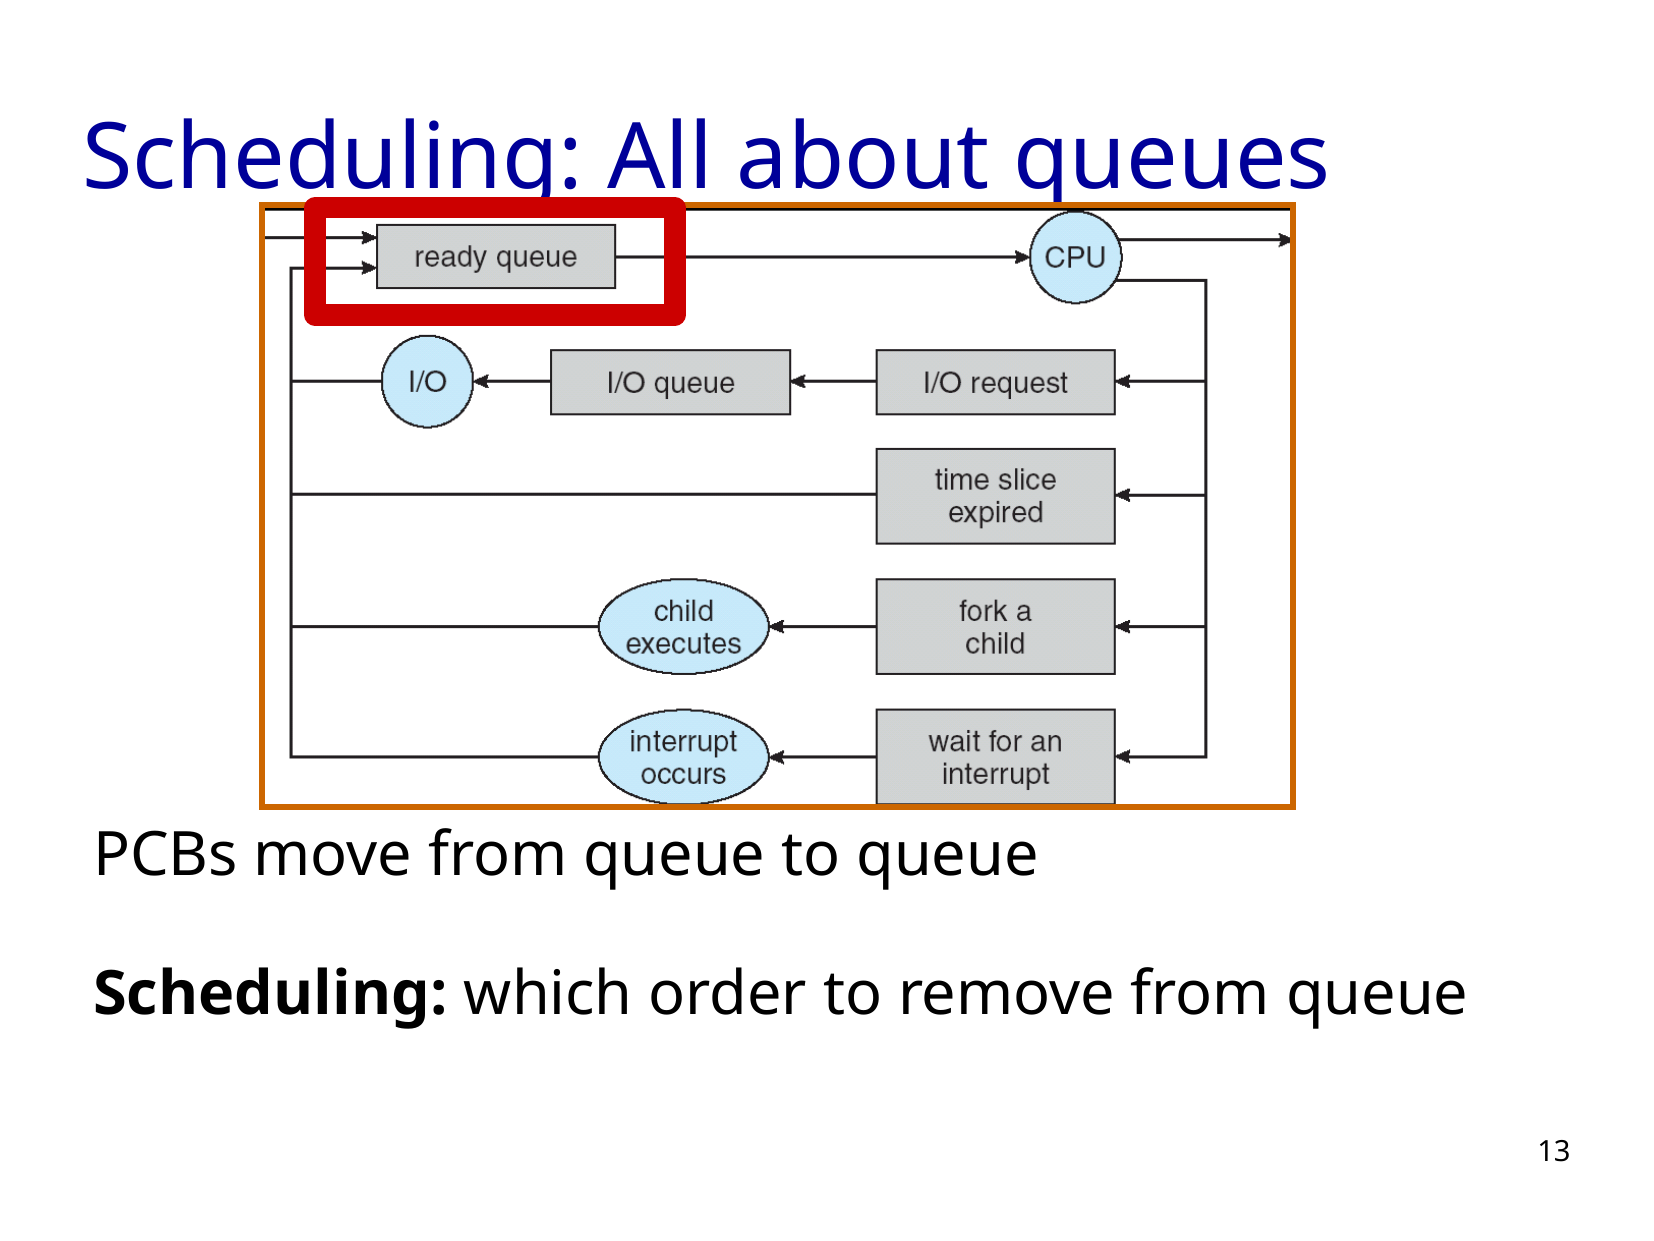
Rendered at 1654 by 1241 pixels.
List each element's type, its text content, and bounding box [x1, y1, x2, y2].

list PCBs move from queue to queue Scheduling: which order to remove from queue [60, 810, 1571, 1096]
title Scheduling: All about queues [82, 49, 1571, 257]
picture [326, 218, 664, 304]
picture [265, 207, 1291, 804]
